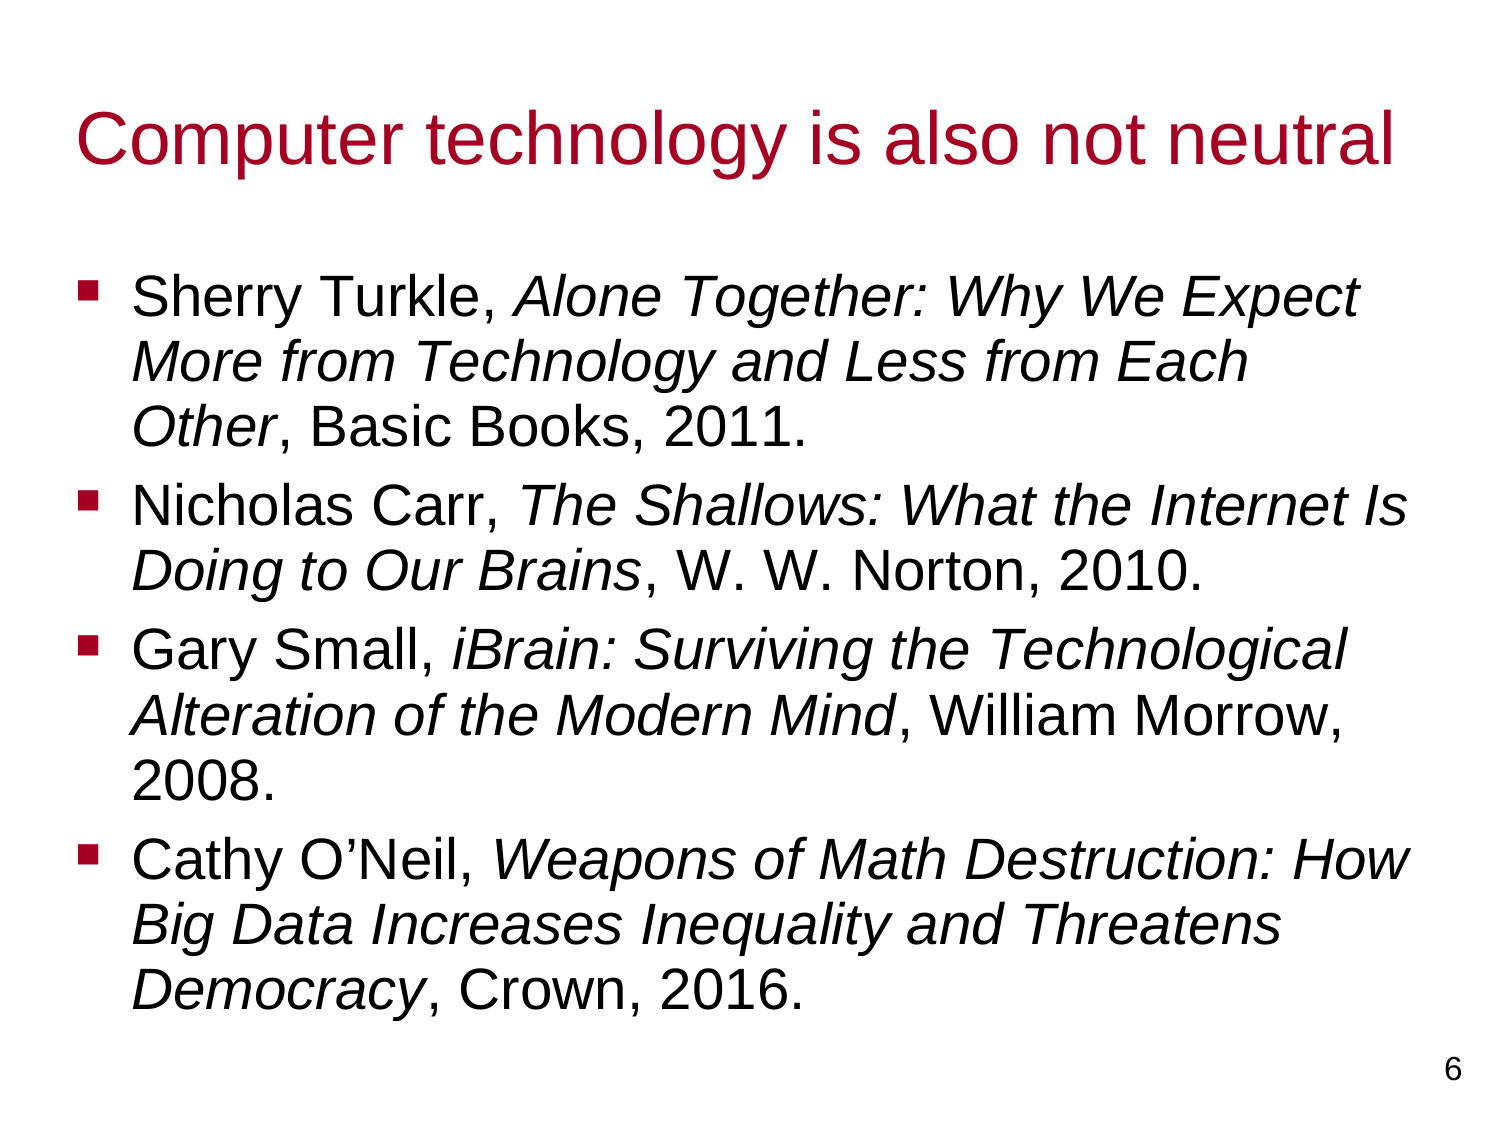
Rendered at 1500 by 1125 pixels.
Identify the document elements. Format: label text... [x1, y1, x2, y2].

list Sherry Turkle, Alone Together: Why We Expect More from Technology and Less from Each Other, Basic Books, 2011. Nicholas Carr, The Shallows: What the Internet Is Doing to Our Brains, W. W. Norton, 2010. Gary Small, iBrain: Surviving the Technological Alteration of the Modern Mind, William Morrow, 2008. Cathy O’Neil, Weapons of Math Destruction: How Big Data Increases Inequality and Threatens Democracy, Crown, 2016. [75, 263, 1425, 1023]
title Computer technology is also not neutral [75, 44, 1425, 233]
